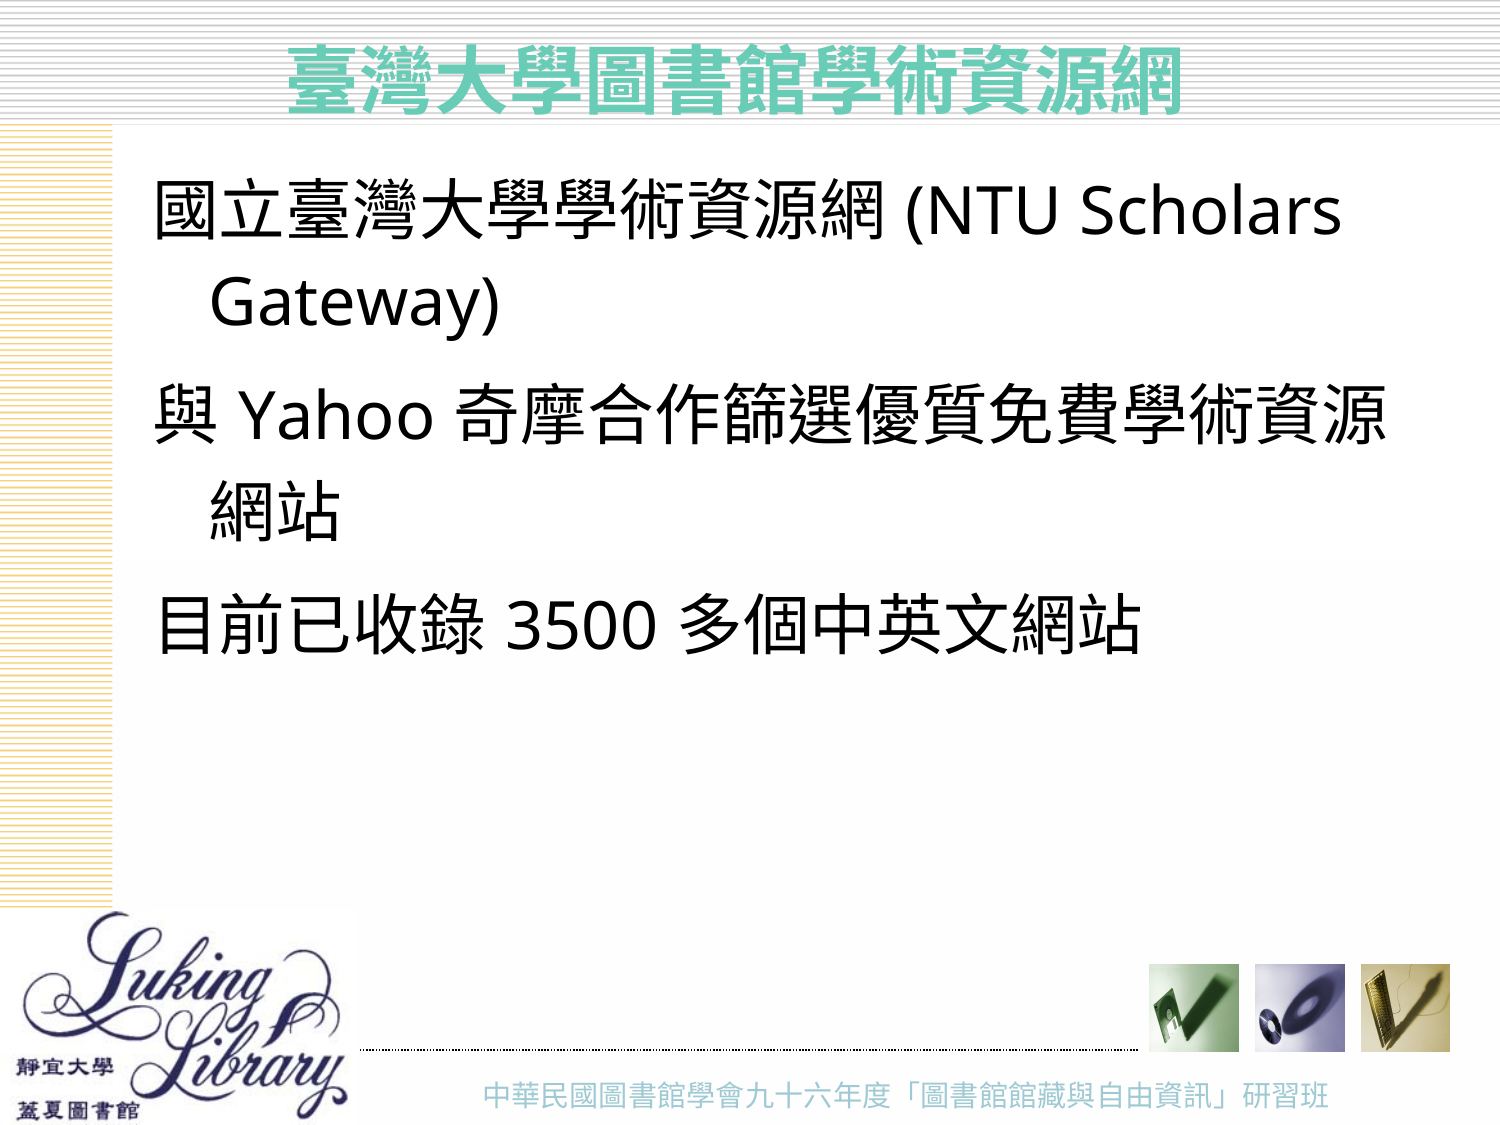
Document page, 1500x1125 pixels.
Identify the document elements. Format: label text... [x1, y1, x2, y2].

picture [1361, 964, 1450, 1052]
title 臺灣大學圖書館學術資源網 [74, 22, 1433, 128]
list 國立臺灣大學學術資源網(NTU Scholars Gateway) 與Yahoo奇摩合作篩選優質免費學術資源網站 目前已收錄3500多個中英文網站 [137, 149, 1413, 1013]
picture [1149, 1013, 1239, 1052]
picture [1255, 1013, 1345, 1052]
picture [0, 0, 1500, 1125]
